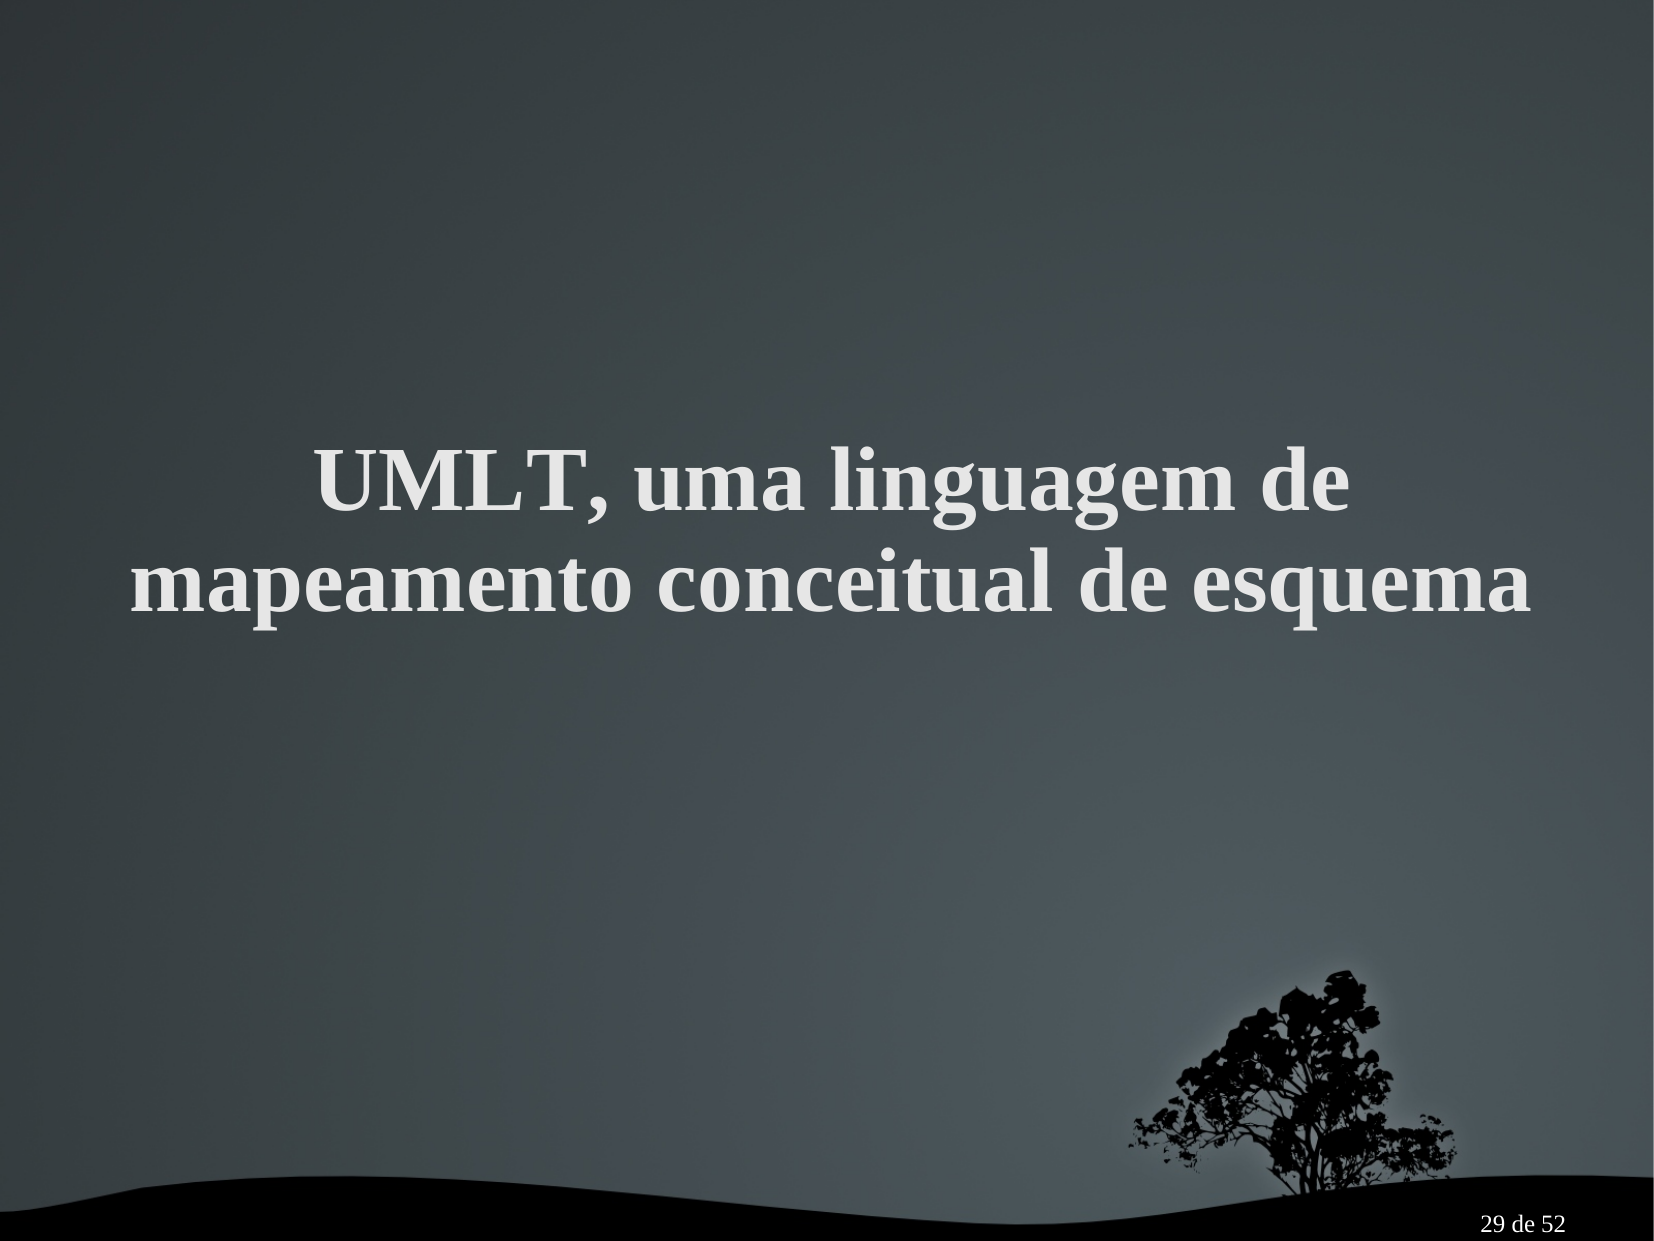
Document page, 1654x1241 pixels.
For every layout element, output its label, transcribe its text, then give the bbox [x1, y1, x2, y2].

picture [0, 0, 1654, 1241]
title UMLT, uma linguagem de mapeamento conceitual de esquema [88, 410, 1577, 650]
